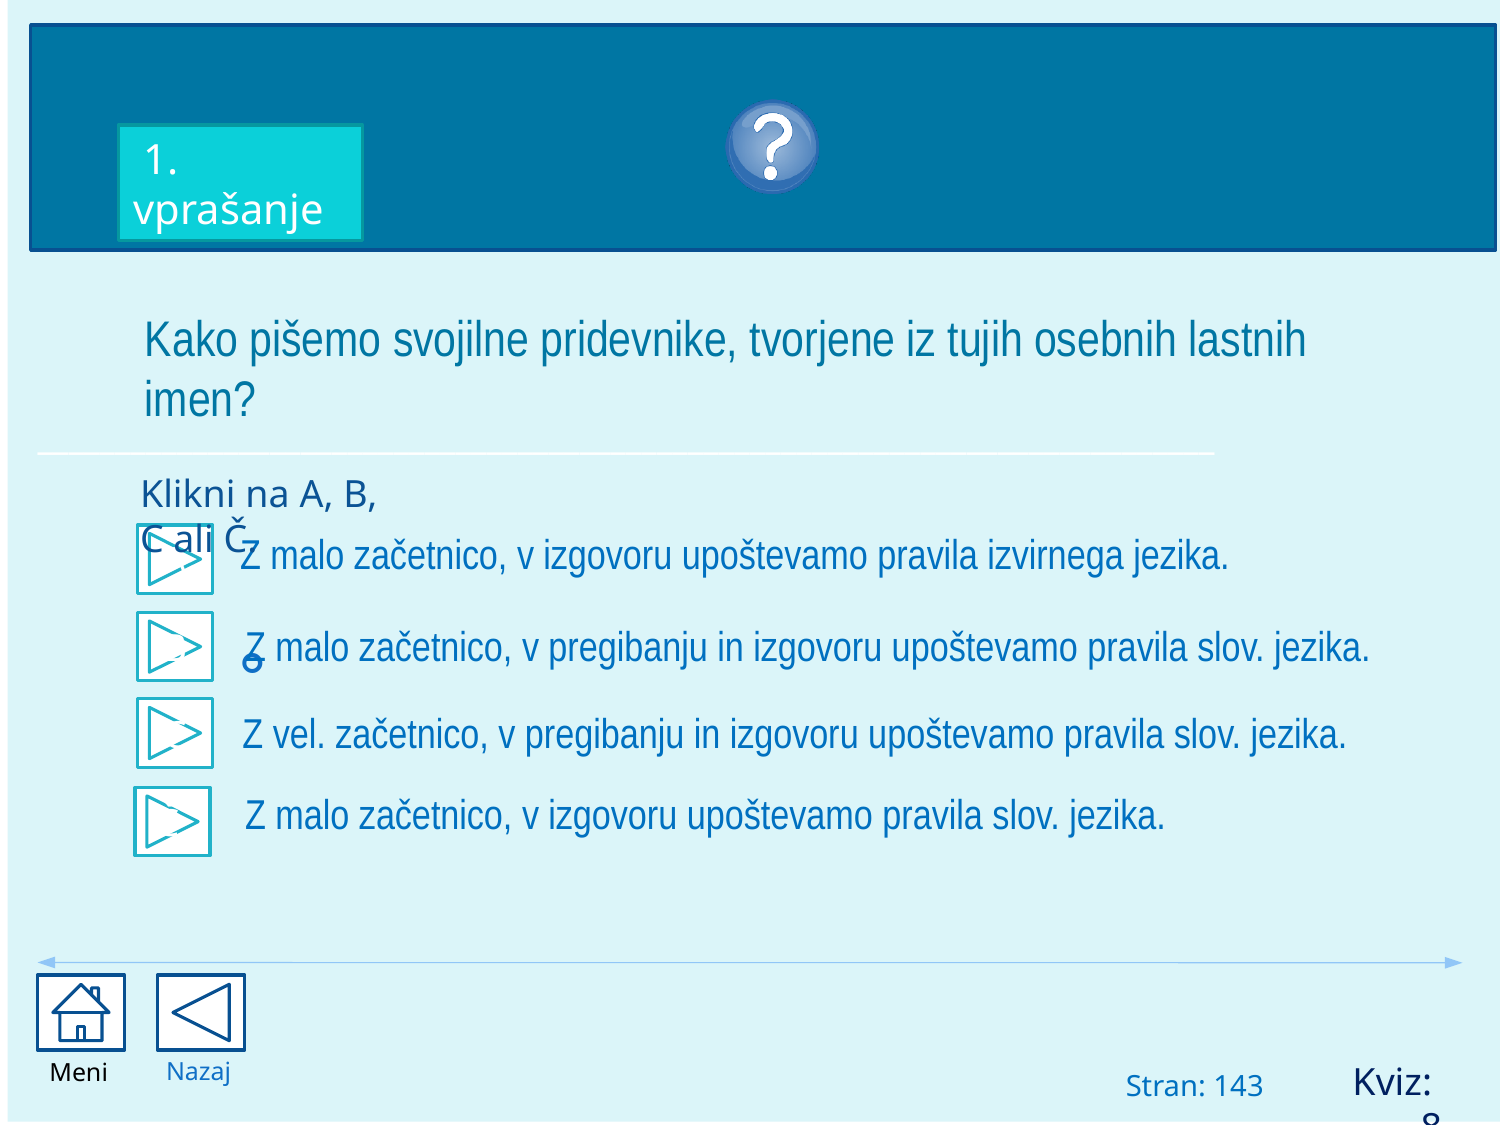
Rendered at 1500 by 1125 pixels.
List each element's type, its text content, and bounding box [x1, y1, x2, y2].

picture [726, 100, 818, 193]
text_box Meni [22, 1049, 136, 1095]
text_box Z malo začetnico, v pregibanju in izgovoru upoštevamo pravila slov. jezika. [230, 612, 1466, 679]
text_box Kviz: 8 [1337, 1050, 1475, 1111]
text_box Klikni na A, B, C ali Č. [125, 462, 413, 524]
text_box [1426, 1116, 1435, 1122]
text_box Kako pišemo svojilne pridevnike, tvorjene iz tujih osebnih lastnih imen? [129, 298, 1368, 436]
text_box ____________________________________________________________________________ [22, 404, 1488, 466]
text_box Z vel. začetnico, v pregibanju in izgovoru upoštevamo pravila slov. jezika. [227, 698, 1463, 765]
text_box Stran: 143 [1029, 1060, 1368, 1111]
text_box [7, 0, 1500, 1122]
text_box Z malo začetnico, v izgovoru upoštevamo pravila izvirnega jezika. [224, 519, 1463, 586]
text_box C [137, 698, 213, 768]
text_box Z malo začetnico, v izgovoru upoštevamo pravila slov. jezika. [230, 780, 1407, 846]
text_box B [137, 612, 213, 681]
text_box Č. [135, 787, 211, 856]
text_box 1. vprašanje [118, 125, 363, 191]
text_box Nazaj [129, 1047, 268, 1093]
text_box A [137, 524, 213, 594]
